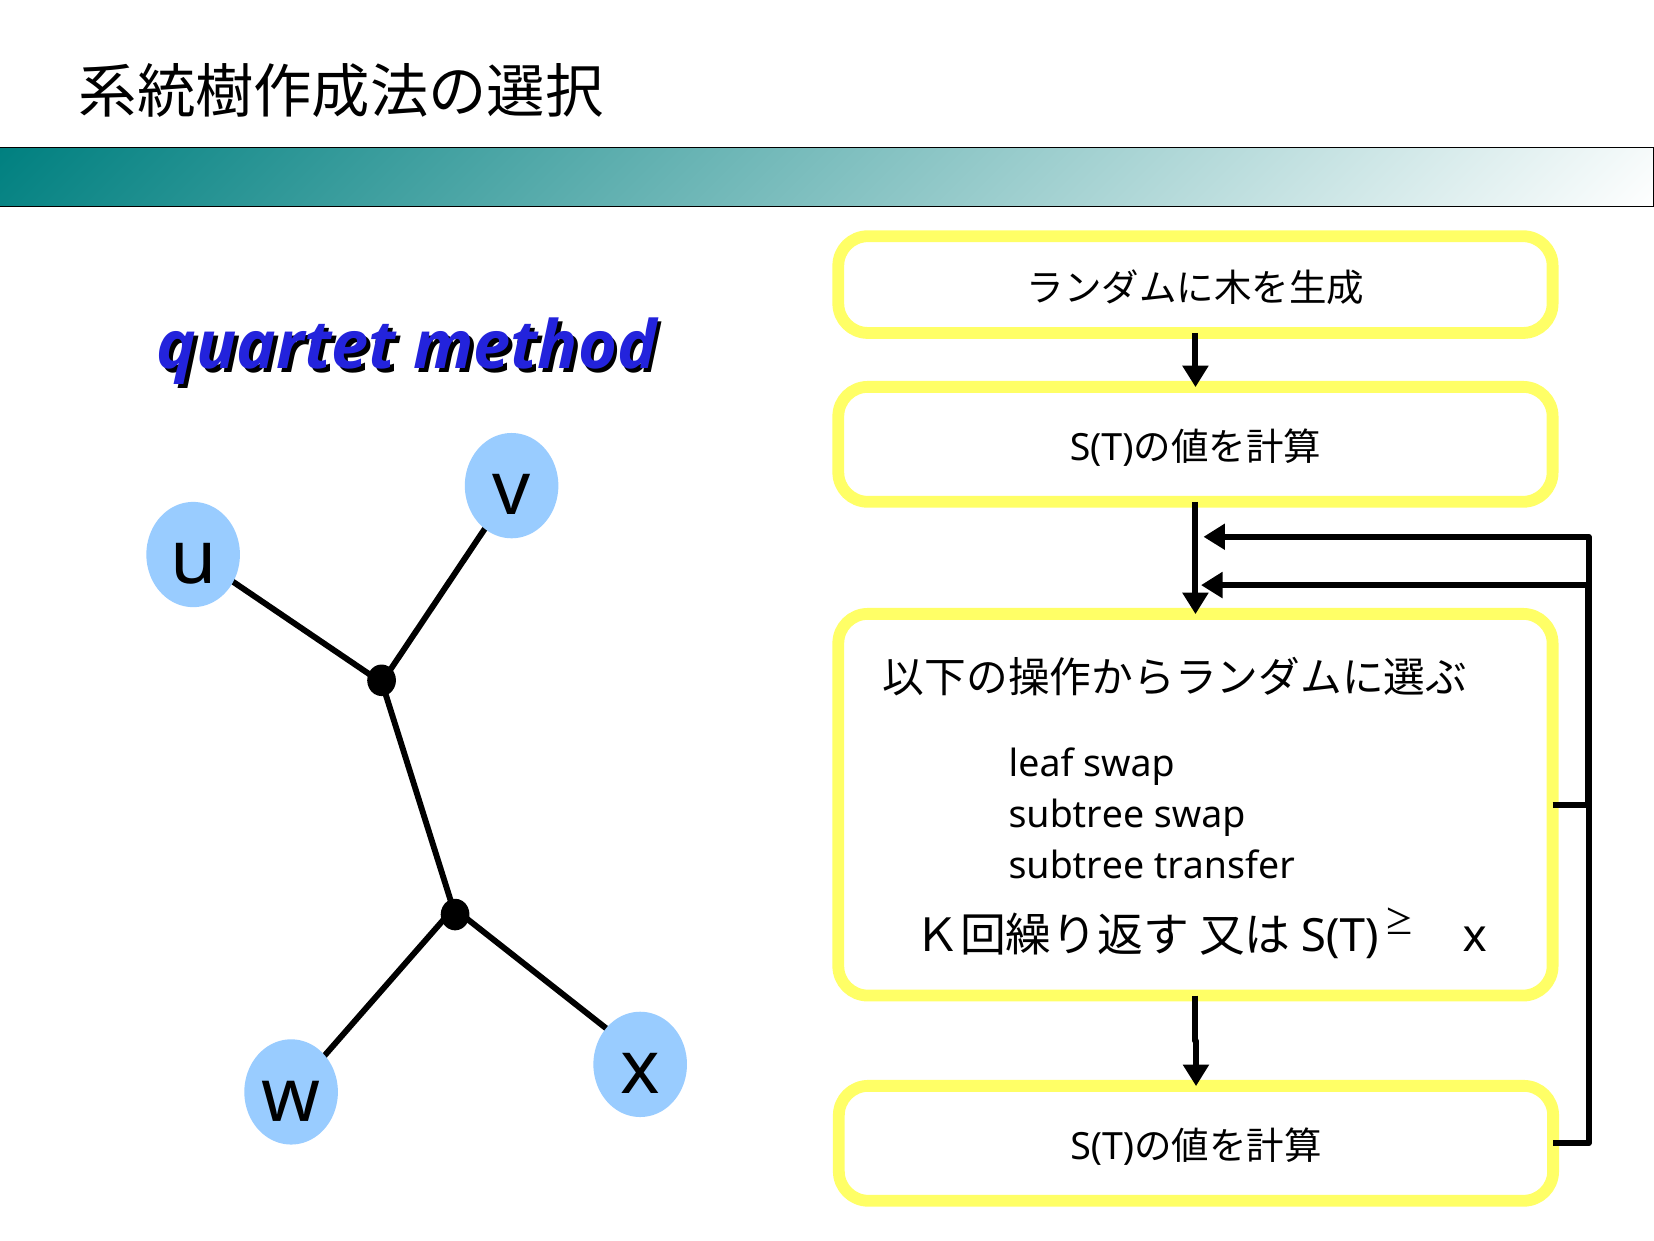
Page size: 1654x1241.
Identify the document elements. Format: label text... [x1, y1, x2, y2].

text_box Ｋ回繰り返す 又は S(T) x [899, 890, 1536, 966]
text_box S(T)の値を計算 [838, 1085, 1554, 1201]
text_box v [464, 432, 559, 539]
text_box x [593, 1011, 687, 1118]
text_box quartet method [1198, 244, 1562, 348]
text_box w [244, 1039, 338, 1145]
text_box [443, 901, 467, 928]
text_box S(T)の値を計算 [838, 386, 1553, 502]
text_box quartet method [141, 244, 1192, 348]
text_box leaf swap subtree swap subtree transfer [993, 729, 1458, 890]
text_box u [146, 501, 240, 608]
chart [1354, 894, 1447, 947]
text_box 系統樹作成法の選択 [61, 34, 945, 134]
text_box ランダムに木を生成 [838, 236, 1553, 333]
text_box 以下の操作からランダムに選ぶ [868, 637, 1521, 707]
text_box [370, 667, 394, 694]
